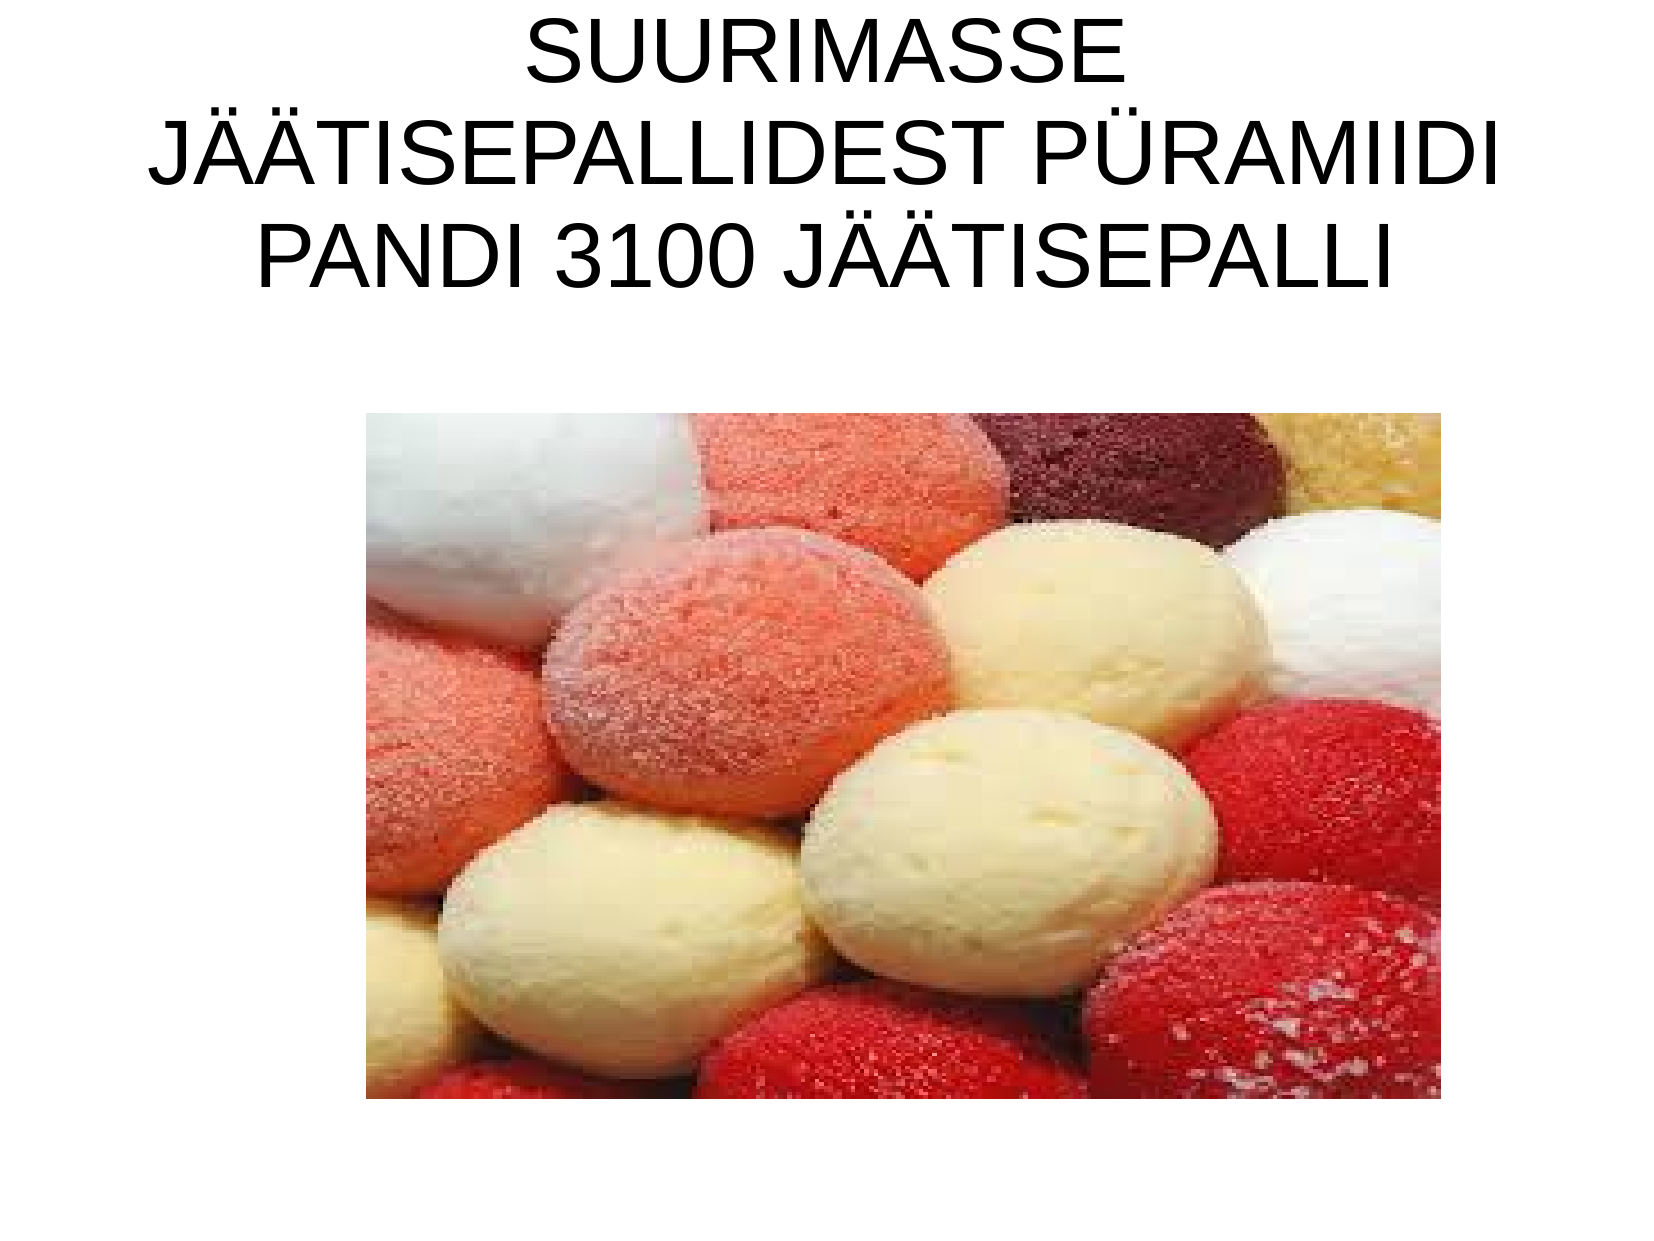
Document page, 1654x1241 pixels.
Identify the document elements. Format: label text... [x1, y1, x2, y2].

title SUURIMASSE JÄÄTISEPALLIDEST PÜRAMIIDI PANDI 3100 JÄÄTISEPALLI [82, 0, 1571, 307]
picture [366, 413, 1441, 1099]
